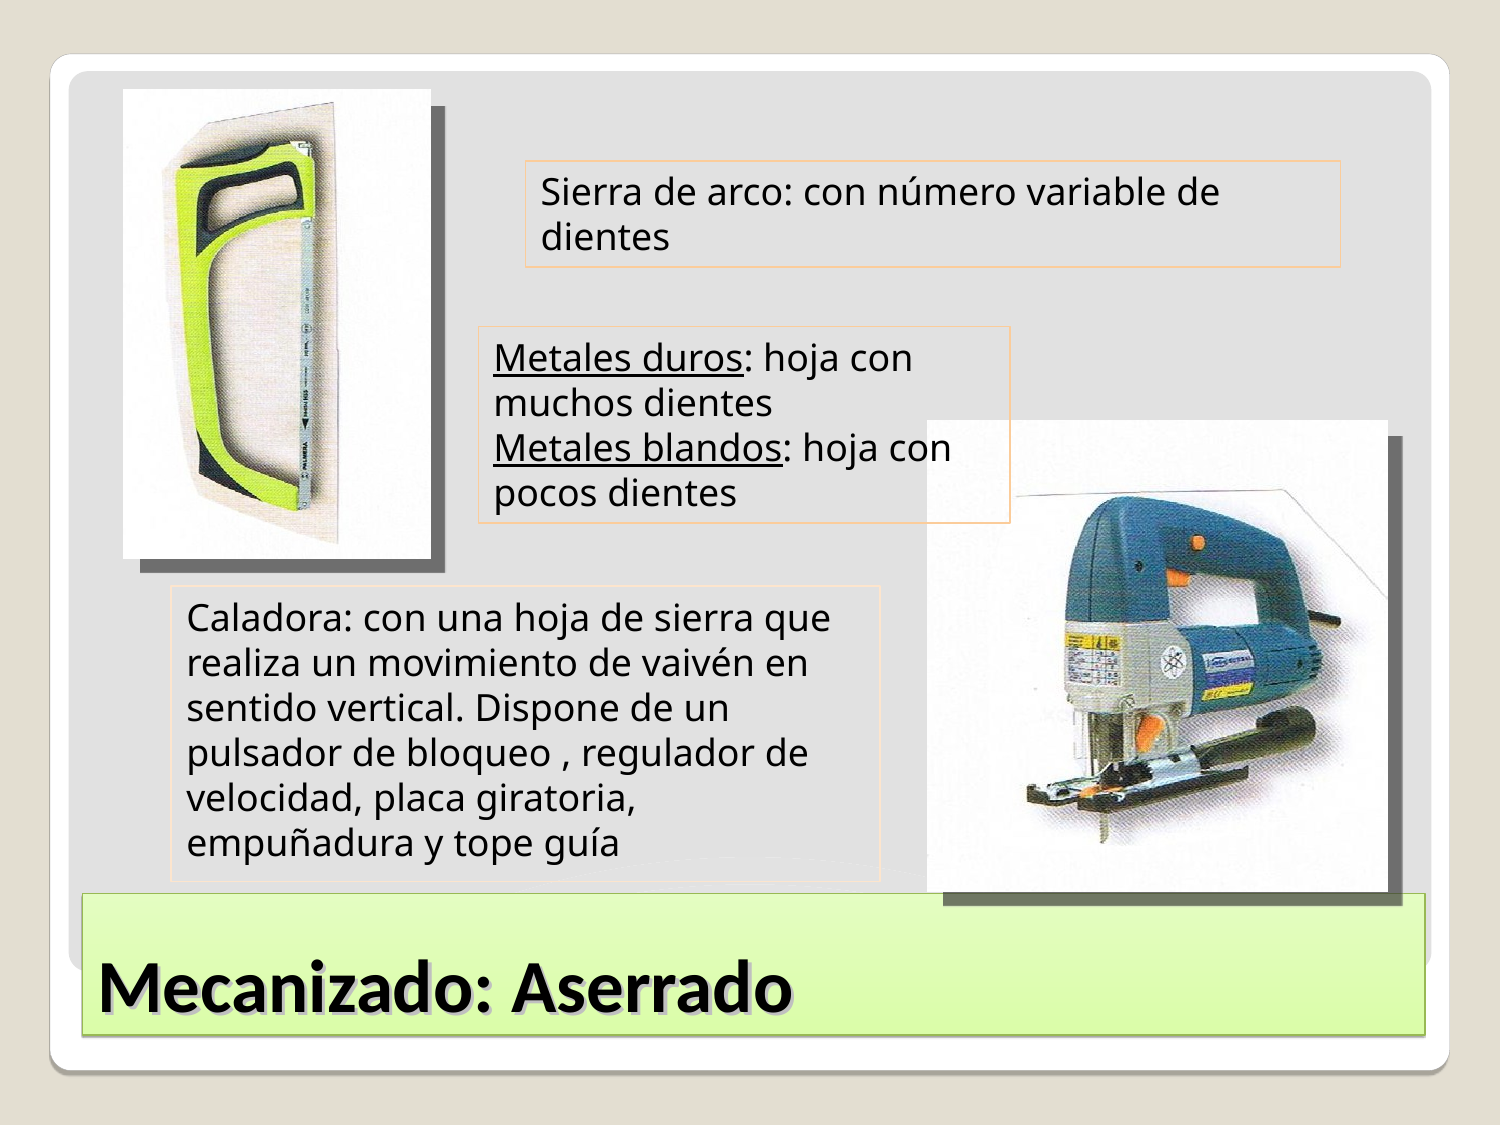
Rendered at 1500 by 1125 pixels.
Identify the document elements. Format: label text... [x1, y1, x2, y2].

text_box Sierra de arco: con número variable de dientes [525, 160, 1341, 267]
text_box Metales duros: hoja con muchos dientes Metales blandos: hoja con pocos dientes [478, 326, 1010, 524]
picture [927, 420, 1388, 892]
title Mecanizado: Aserrado [82, 893, 1426, 1036]
picture [123, 90, 431, 559]
text_box Caladora: con una hoja de sierra que realiza un movimiento de vaivén en sentido vertical. Dispone de un pulsador de bloqueo , regulador de velocidad, placa giratoria, empuñadura y tope guía [171, 586, 880, 882]
